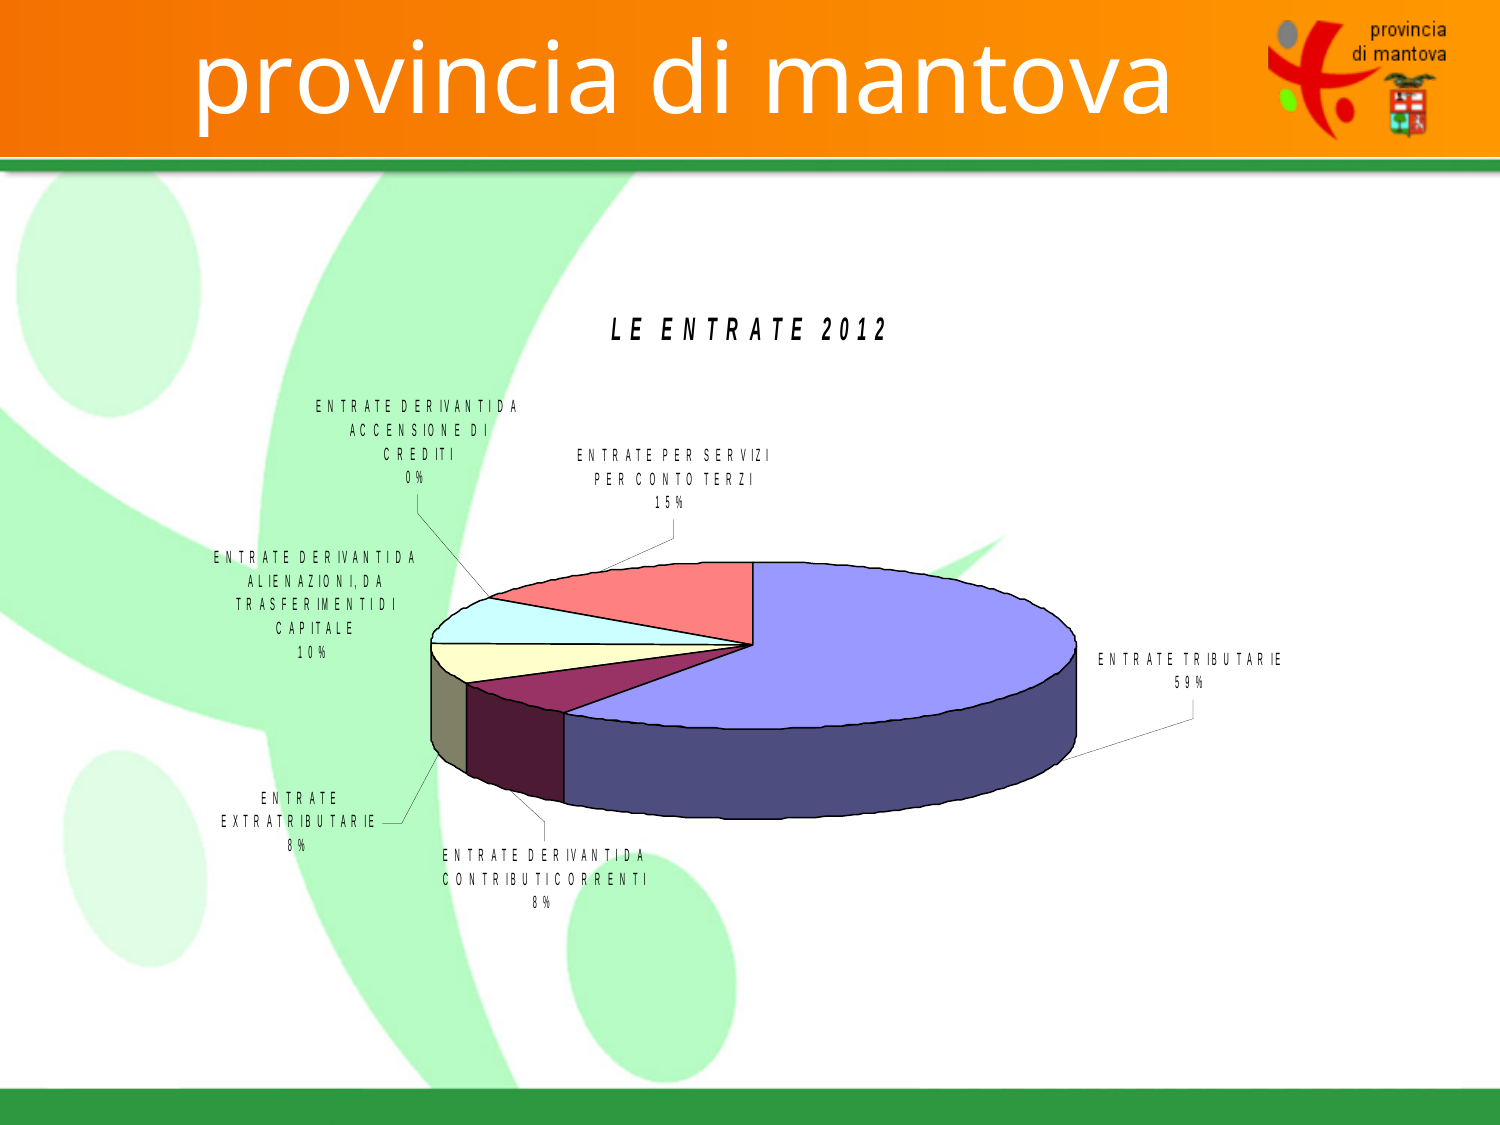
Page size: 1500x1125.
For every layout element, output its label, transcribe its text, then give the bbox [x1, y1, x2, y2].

picture [1267, 15, 1452, 142]
picture [0, 157, 1500, 1125]
text_box provincia di mantova [176, 5, 1205, 142]
